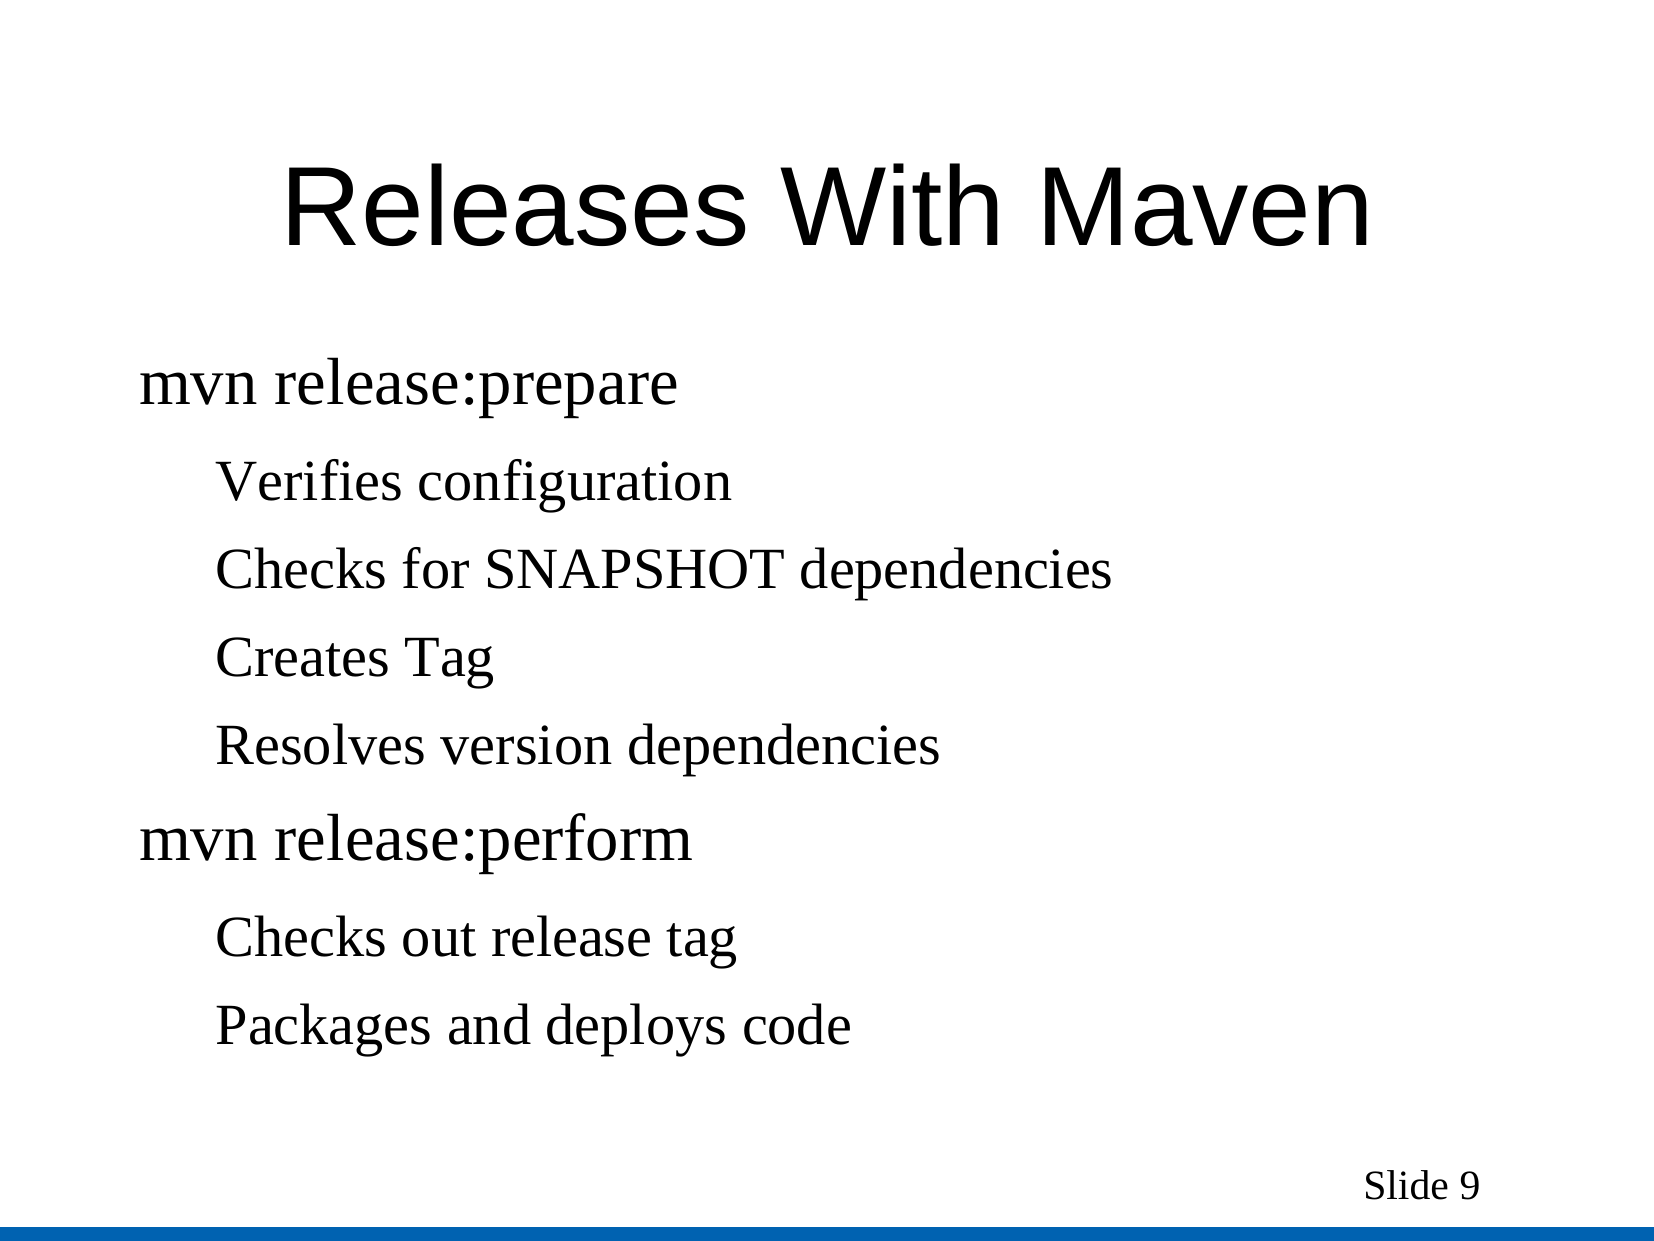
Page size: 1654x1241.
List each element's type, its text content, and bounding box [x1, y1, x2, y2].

title Releases With Maven [121, 102, 1533, 311]
list mvn release:prepare Verifies configuration Checks for SNAPSHOT dependencies Creates Tag Resolves version dependencies mvn release:perform Checks out release tag Packages and deploys code [121, 344, 1533, 1191]
